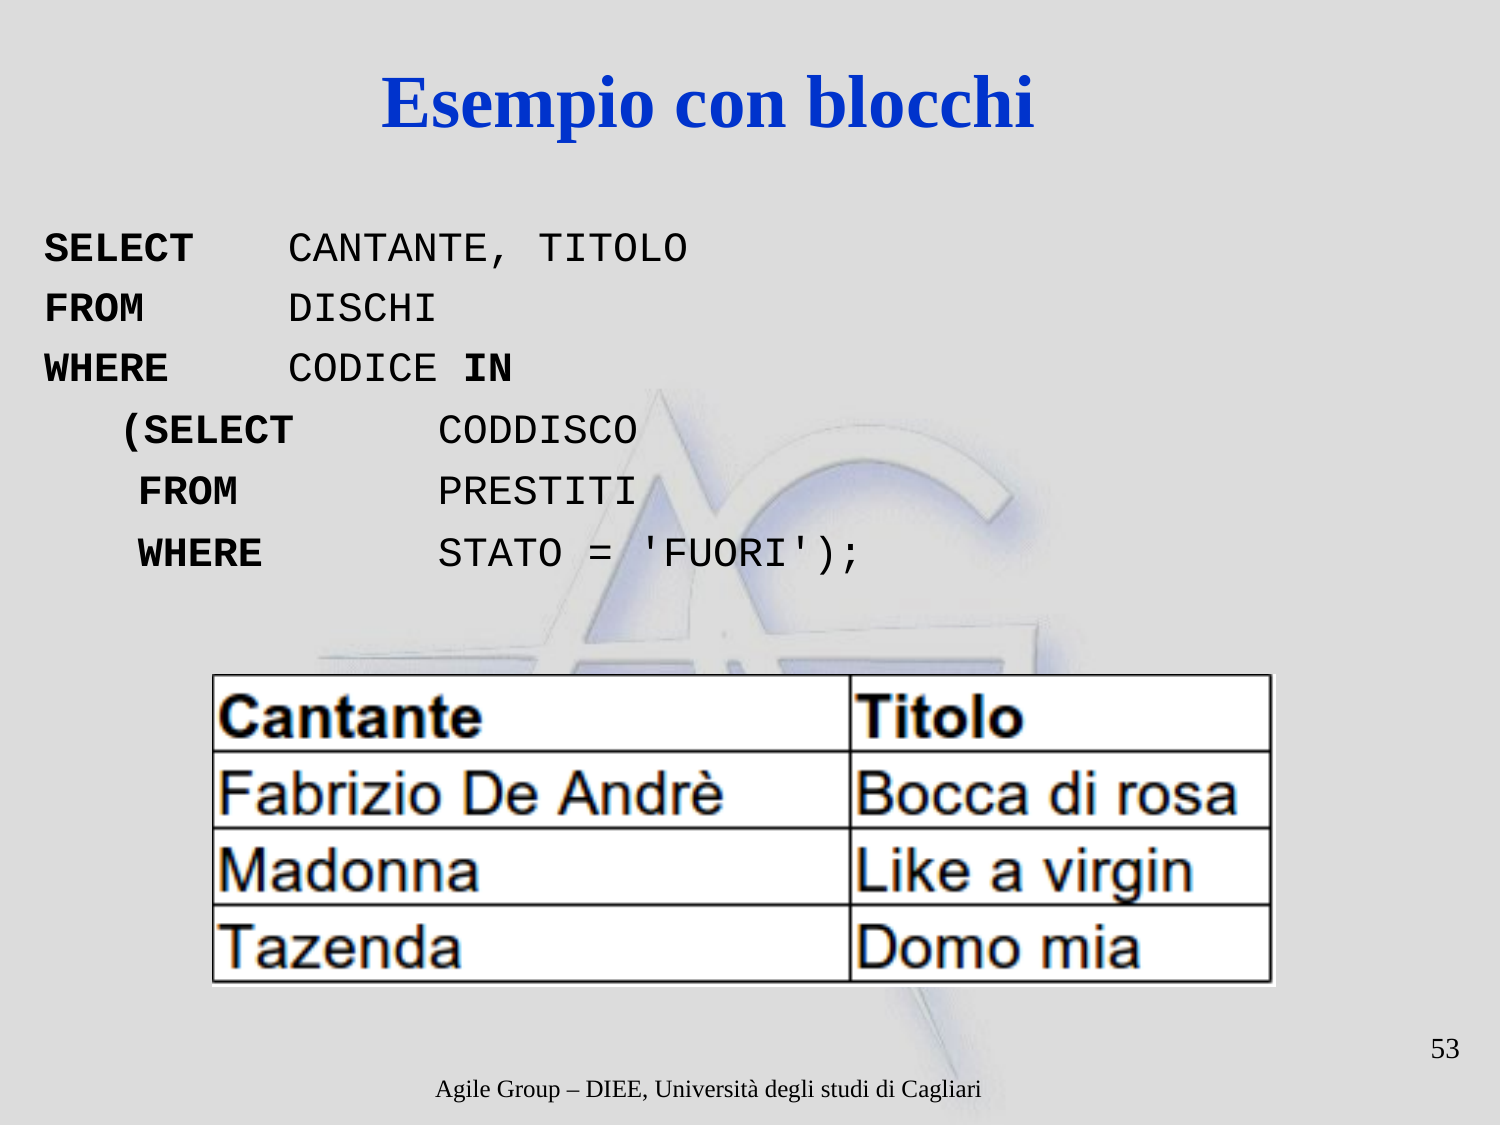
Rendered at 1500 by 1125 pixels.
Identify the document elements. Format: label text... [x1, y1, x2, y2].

picture [0, 0, 1500, 1125]
title Esempio con blocchi [29, 8, 1388, 197]
list SELECT CANTANTE, TITOLO FROM DISCHI WHERE CODICE IN (SELECT CODDISCO FROM PRESTITI WHERE STATO = 'FUORI'); [29, 219, 1500, 587]
